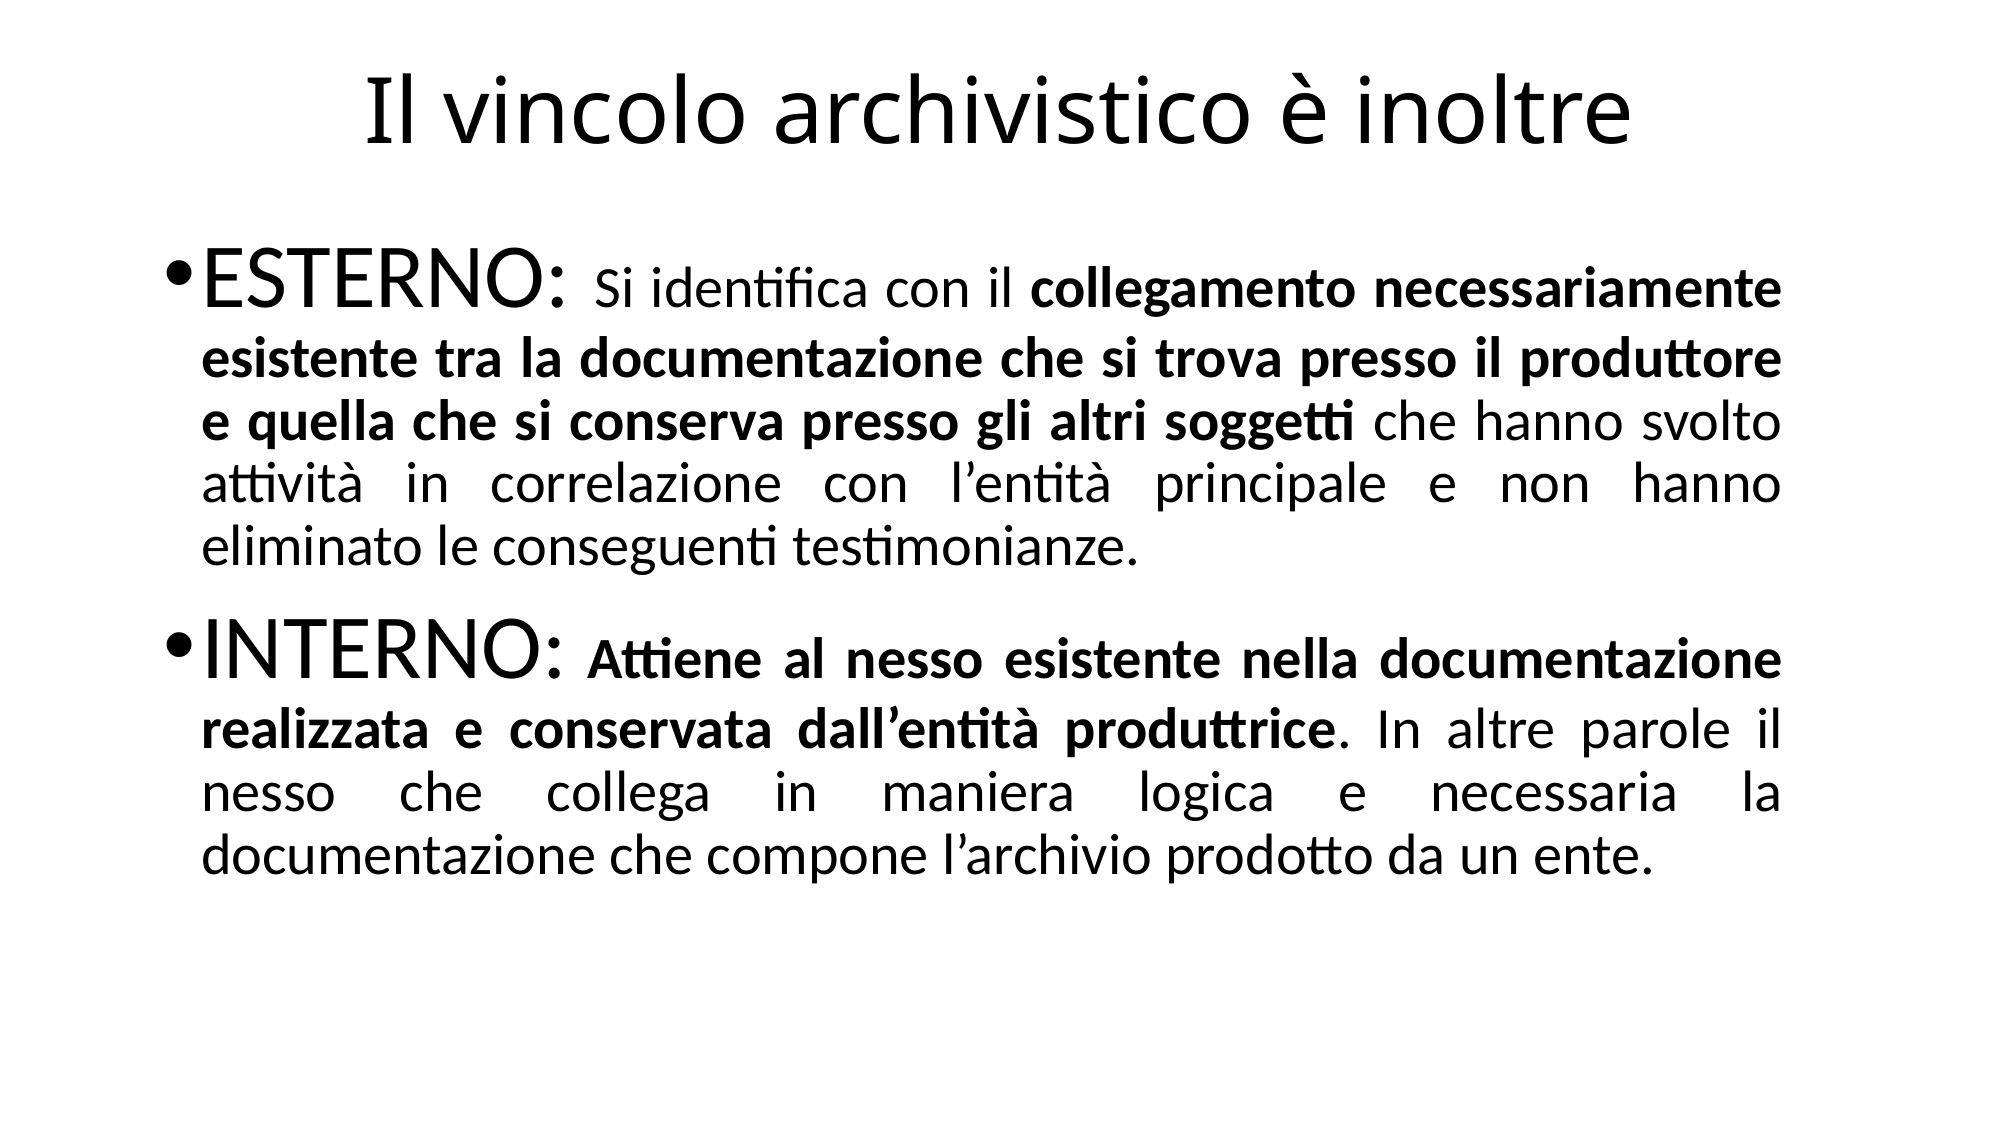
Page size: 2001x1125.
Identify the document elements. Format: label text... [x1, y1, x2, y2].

list ESTERNO: Si identifica con il collegamento necessariamente esistente tra la documentazione che si trova presso il produttore e quella che si conserva presso gli altri soggetti che hanno svolto attività in correlazione con l’entità principale e non hanno eliminato le conseguenti testimonianze. INTERNO: Attiene al nesso esistente nella documentazione realizzata e conservata dall’entità produttrice. In altre parole il nesso che collega in maniera logica e necessaria la documentazione che compone l’archivio prodotto da un ente. [148, 220, 1798, 1073]
title Il vincolo archivistico è inoltre [137, 59, 1863, 278]
